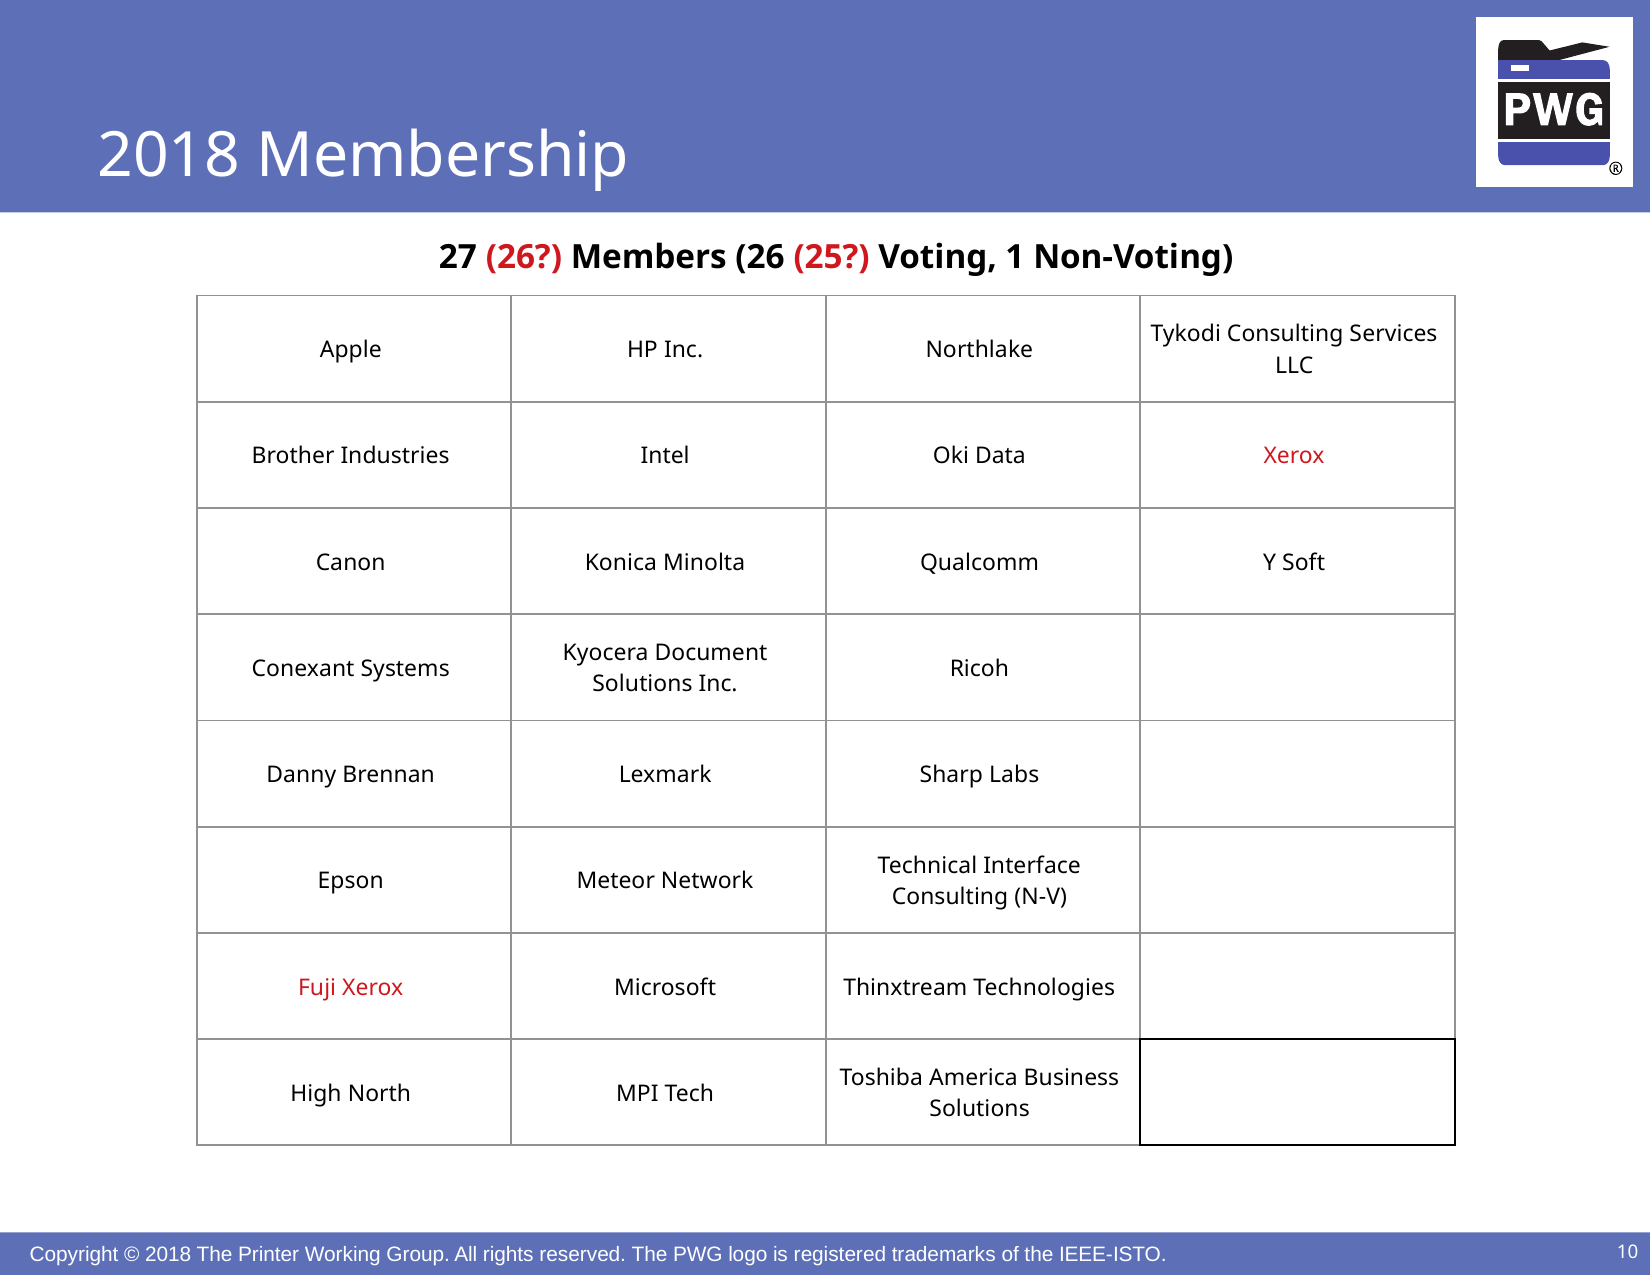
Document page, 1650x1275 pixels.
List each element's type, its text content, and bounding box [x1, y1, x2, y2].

table_cell Brother Industries [198, 403, 510, 507]
table_cell [1141, 934, 1454, 1038]
table_cell Canon [198, 509, 510, 613]
table_header Northlake [827, 296, 1139, 401]
table_cell High North [198, 1040, 510, 1144]
table_cell Thinxtream Technologies [827, 934, 1139, 1038]
table_cell Ricoh [827, 615, 1139, 720]
table_cell Intel [512, 403, 825, 507]
table_cell Danny Brennan [198, 721, 510, 826]
table_header Tykodi Consulting Services LLC [1141, 296, 1454, 401]
table_cell [1141, 1040, 1454, 1144]
table_cell [1141, 615, 1454, 720]
table_cell [1141, 721, 1454, 826]
table_cell Microsoft [512, 934, 825, 1038]
table_cell [1141, 828, 1454, 932]
text_box 27 (26?) Members (26 (25?) Voting, 1 Non-Voting) [82, 226, 1591, 284]
table_cell Y Soft [1141, 509, 1454, 613]
table_cell Konica Minolta [512, 509, 825, 613]
table_cell Conexant Systems [198, 615, 510, 720]
table_cell Fuji Xerox [198, 934, 510, 1038]
table_cell Epson [198, 828, 510, 932]
table_cell Qualcomm [827, 509, 1139, 613]
table_cell Kyocera Document Solutions Inc. [512, 615, 825, 720]
table_cell Lexmark [512, 721, 825, 826]
table_cell Sharp Labs [827, 721, 1139, 826]
table_cell Xerox [1141, 403, 1454, 507]
title 2018 Membership [82, 8, 1449, 198]
table_cell Oki Data [827, 403, 1139, 507]
table_header Apple [198, 296, 510, 401]
table_cell Technical Interface Consulting (N-V) [827, 828, 1139, 932]
table_cell Meteor Network [512, 828, 825, 932]
table_cell MPI Tech [512, 1040, 825, 1144]
table_header HP Inc. [512, 296, 825, 401]
table_cell Toshiba America Business Solutions [827, 1040, 1139, 1144]
